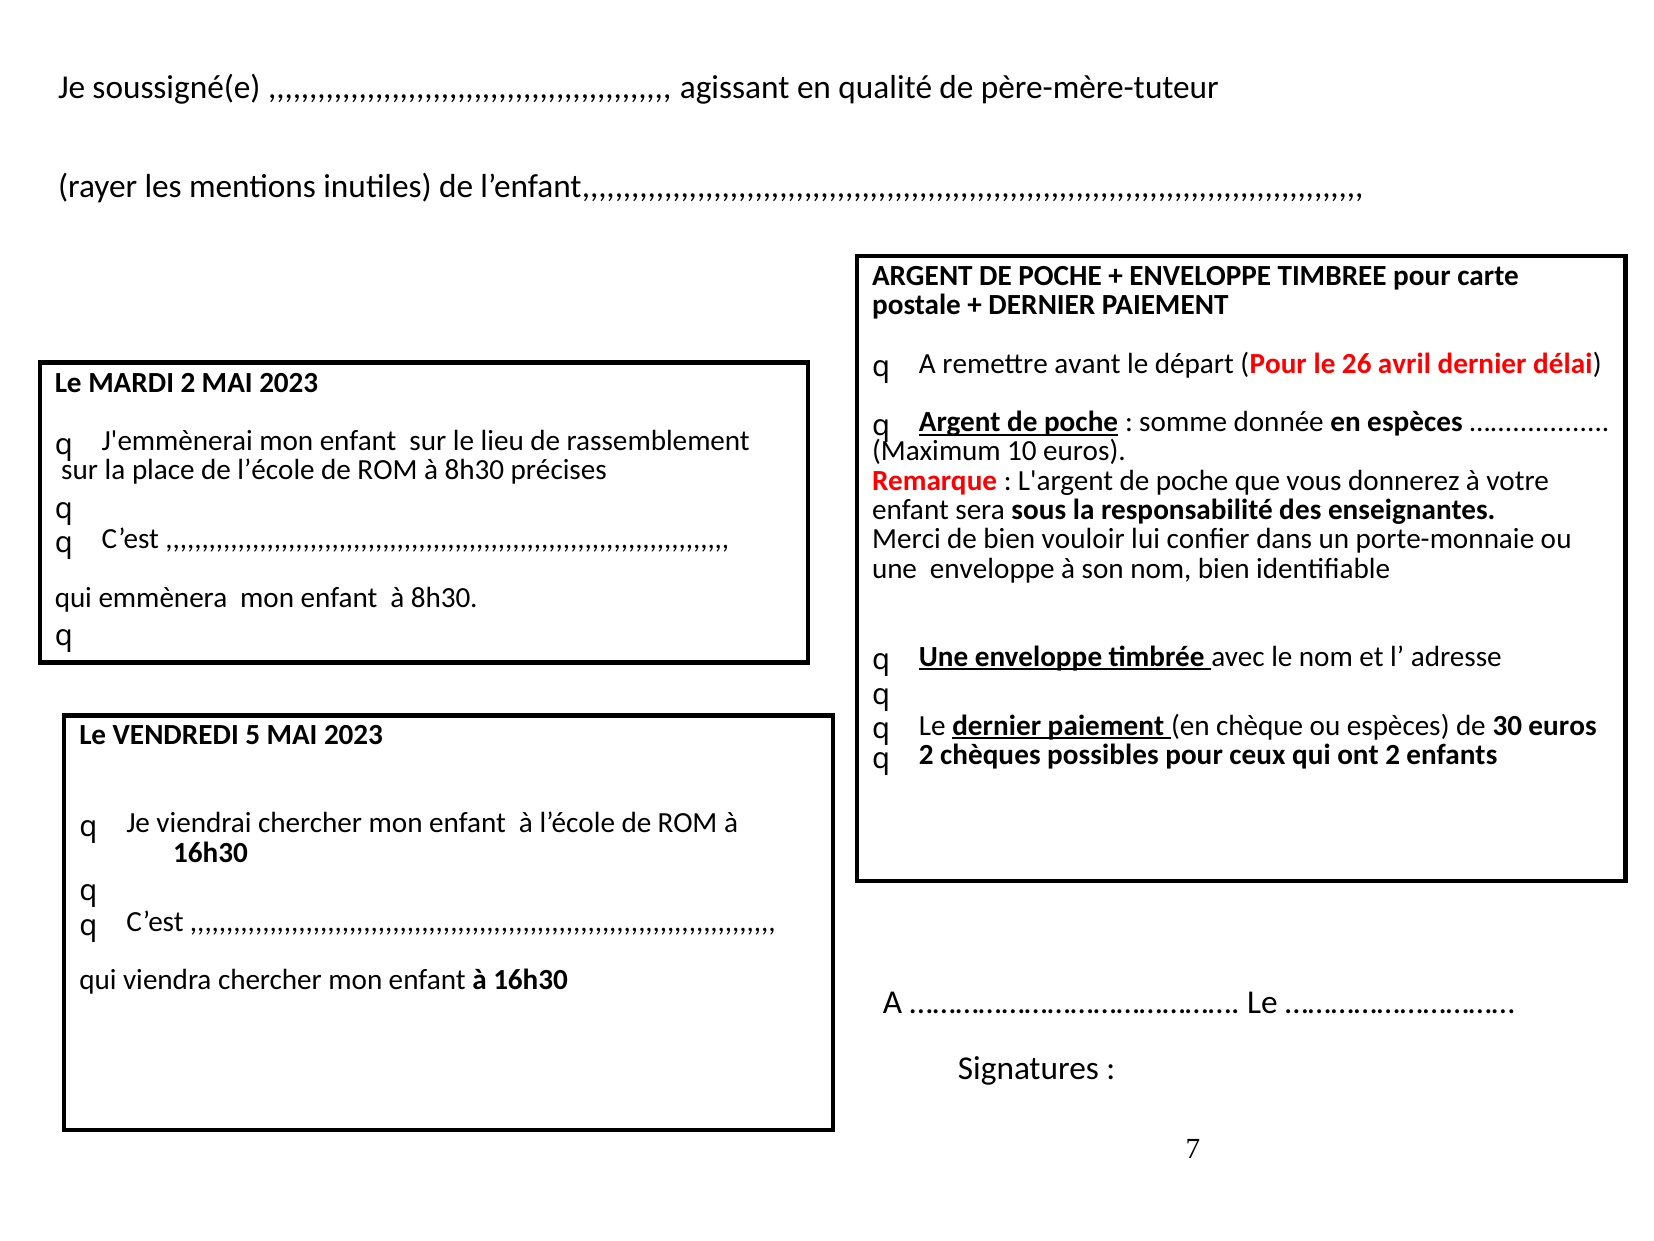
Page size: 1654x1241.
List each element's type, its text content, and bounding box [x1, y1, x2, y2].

text_box ARGENT DE POCHE + ENVELOPPE TIMBREE pour carte postale + DERNIER PAIEMENT A remettre avant le départ (Pour le 26 avril dernier délai) Argent de poche : somme donnée en espèces …................ (Maximum 10 euros). Remarque : L'argent de poche que vous donnerez à votre enfant sera sous la responsabilité des enseignantes. Merci de bien vouloir lui confier dans un porte-monnaie ou une enveloppe à son nom, bien identifiable Une enveloppe timbrée avec le nom et l’ adresse Le dernier paiement (en chèque ou espèces) de 30 euros 2 chèques possibles pour ceux qui ont 2 enfants [857, 256, 1625, 881]
text_box A ……………………………………. Le ………………………… Signatures : [868, 881, 1621, 1130]
text_box Le VENDREDI 5 MAI 2023 Je viendrai chercher mon enfant à l’école de ROM à 16h30 C’est ,,,,,,,,,,,,,,,,,,,,,,,,,,,,,,,,,,,,,,,,,,,,,,,,,,,,,,,,,,,,,,,,,,,,,,,,,,,,,,,,, qui viendra chercher mon enfant à 16h30 [64, 716, 833, 1130]
text_box Je soussigné(e) ,,,,,,,,,,,,,,,,,,,,,,,,,,,,,,,,,,,,,,,,,,,,,,,,, agissant en qualité de père-mère-tuteur (rayer les mentions inutiles) de l’enfant,,,,,,,,,,,,,,,,,,,,,,,,,,,,,,,,,,,,,,,,,,,,,,,,,,,,,,,,,,,,,,,,,,,,,,,,,,,,,,,,,,,,,,,,,,,,,,, [43, 49, 1590, 166]
text_box [1185, 1130, 1571, 1216]
text_box Le MARDI 2 MAI 2023 J'emmènerai mon enfant sur le lieu de rassemblement sur la place de l’école de ROM à 8h30 précises C’est ,,,,,,,,,,,,,,,,,,,,,,,,,,,,,,,,,,,,,,,,,,,,,,,,,,,,,,,,,,,,,,,,,,,,,,,,,,,,,, qui emmènera mon enfant à 8h30. [40, 362, 808, 663]
